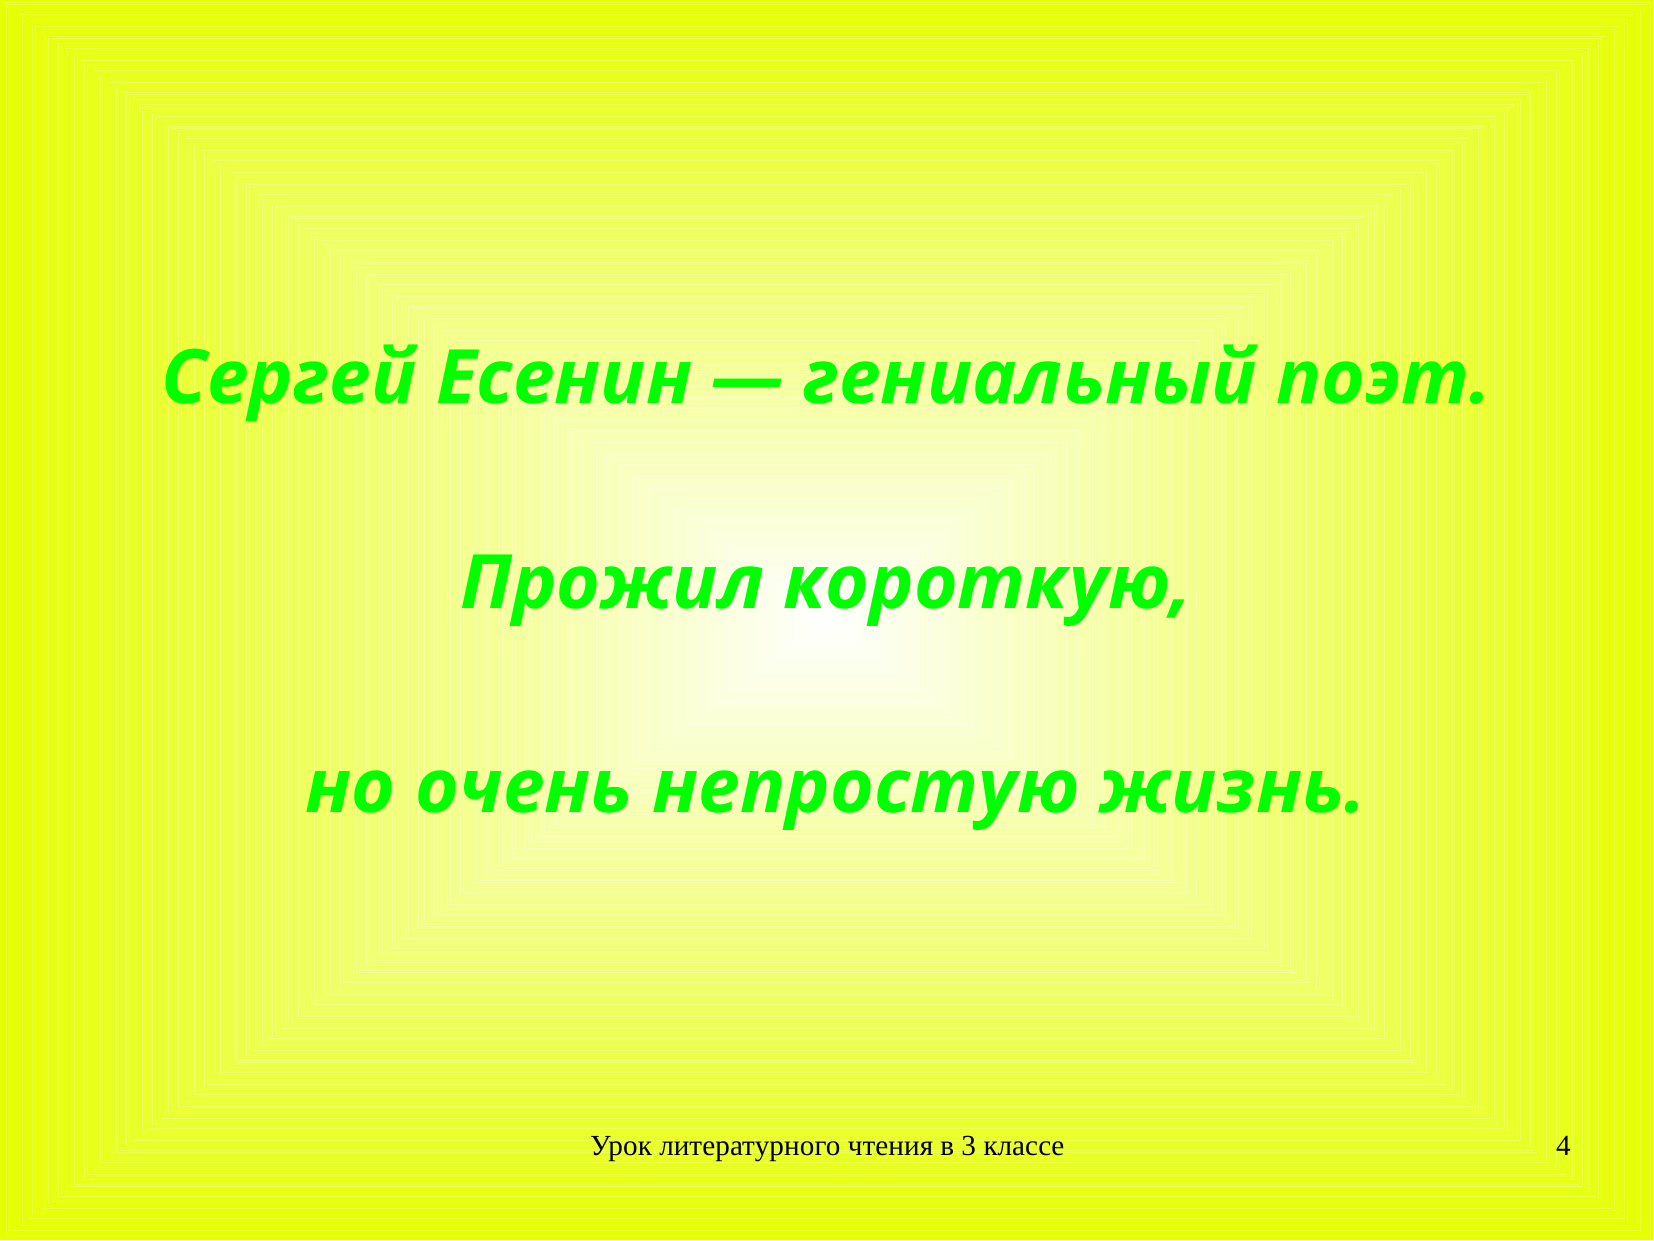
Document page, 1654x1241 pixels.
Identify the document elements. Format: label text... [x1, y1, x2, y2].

subtitle Сергей Есенин — гениальный поэт. Прожил короткую, но очень непростую жизнь. [82, 49, 1571, 1109]
